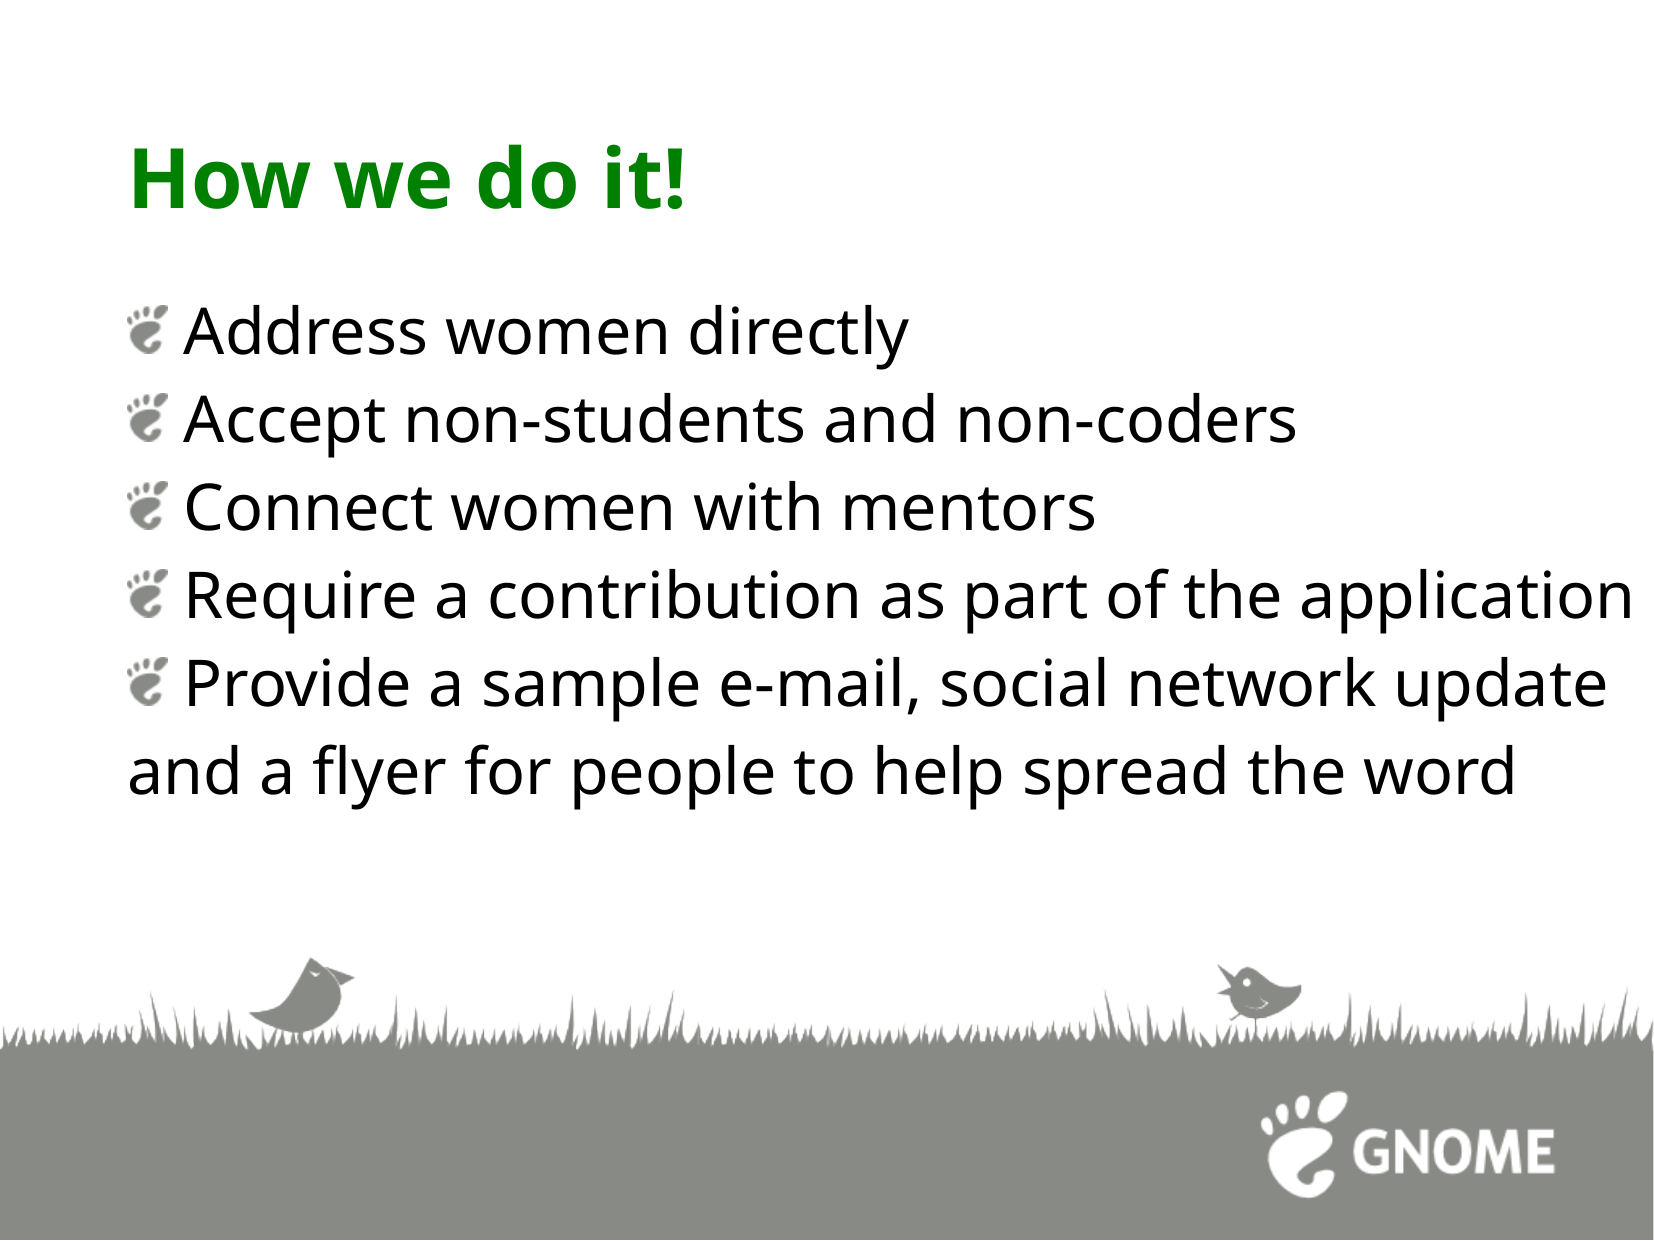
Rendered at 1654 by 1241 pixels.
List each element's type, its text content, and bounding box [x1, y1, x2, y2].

text_box How we do it! [112, 112, 1654, 240]
text_box Address women directly Accept non-students and non-coders Connect women with mentors Require a contribution as part of the application Provide a sample e-mail, social network update and a flyer for people to help spread the word [112, 277, 1654, 901]
picture [0, 0, 1654, 1241]
